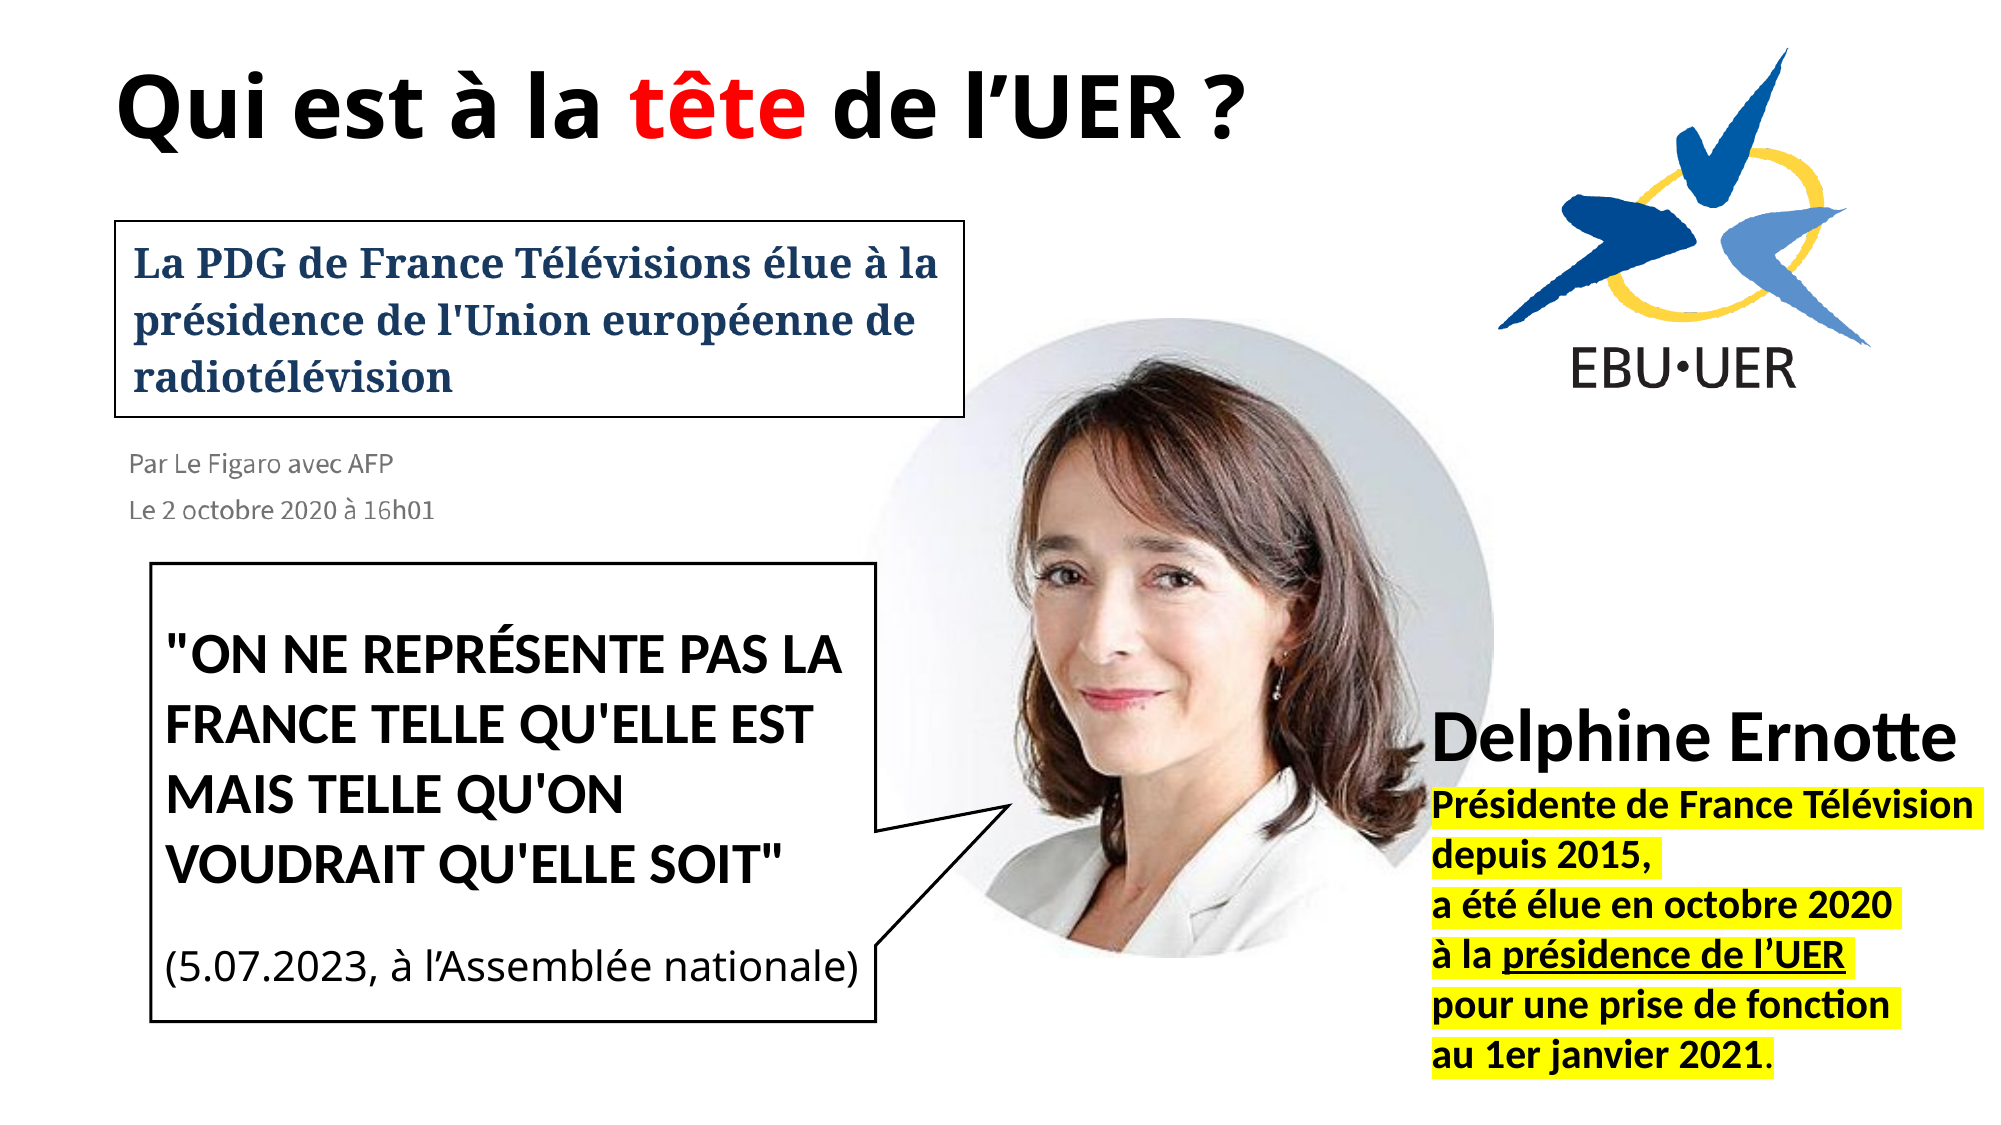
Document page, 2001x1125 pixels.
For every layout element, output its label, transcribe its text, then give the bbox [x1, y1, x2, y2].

text_box "ON NE REPRÉSENTE PAS LA FRANCE TELLE QU'ELLE EST MAIS TELLE QU'ON VOUDRAIT QU'ELLE SOIT" (5.07.2023, à l’Assemblée nationale) [150, 563, 1009, 1022]
picture [115, 221, 964, 417]
picture [108, 426, 457, 545]
picture [855, 43, 1875, 958]
title Qui est à la tête de l’UER ? [99, 54, 1493, 272]
text_box Delphine Ernotte Présidente de France Télévision depuis 2015, a été élue en octobre 2020 à la présidence de l’UER pour une prise de fonction au 1er janvier 2021. [1416, 679, 2000, 1089]
